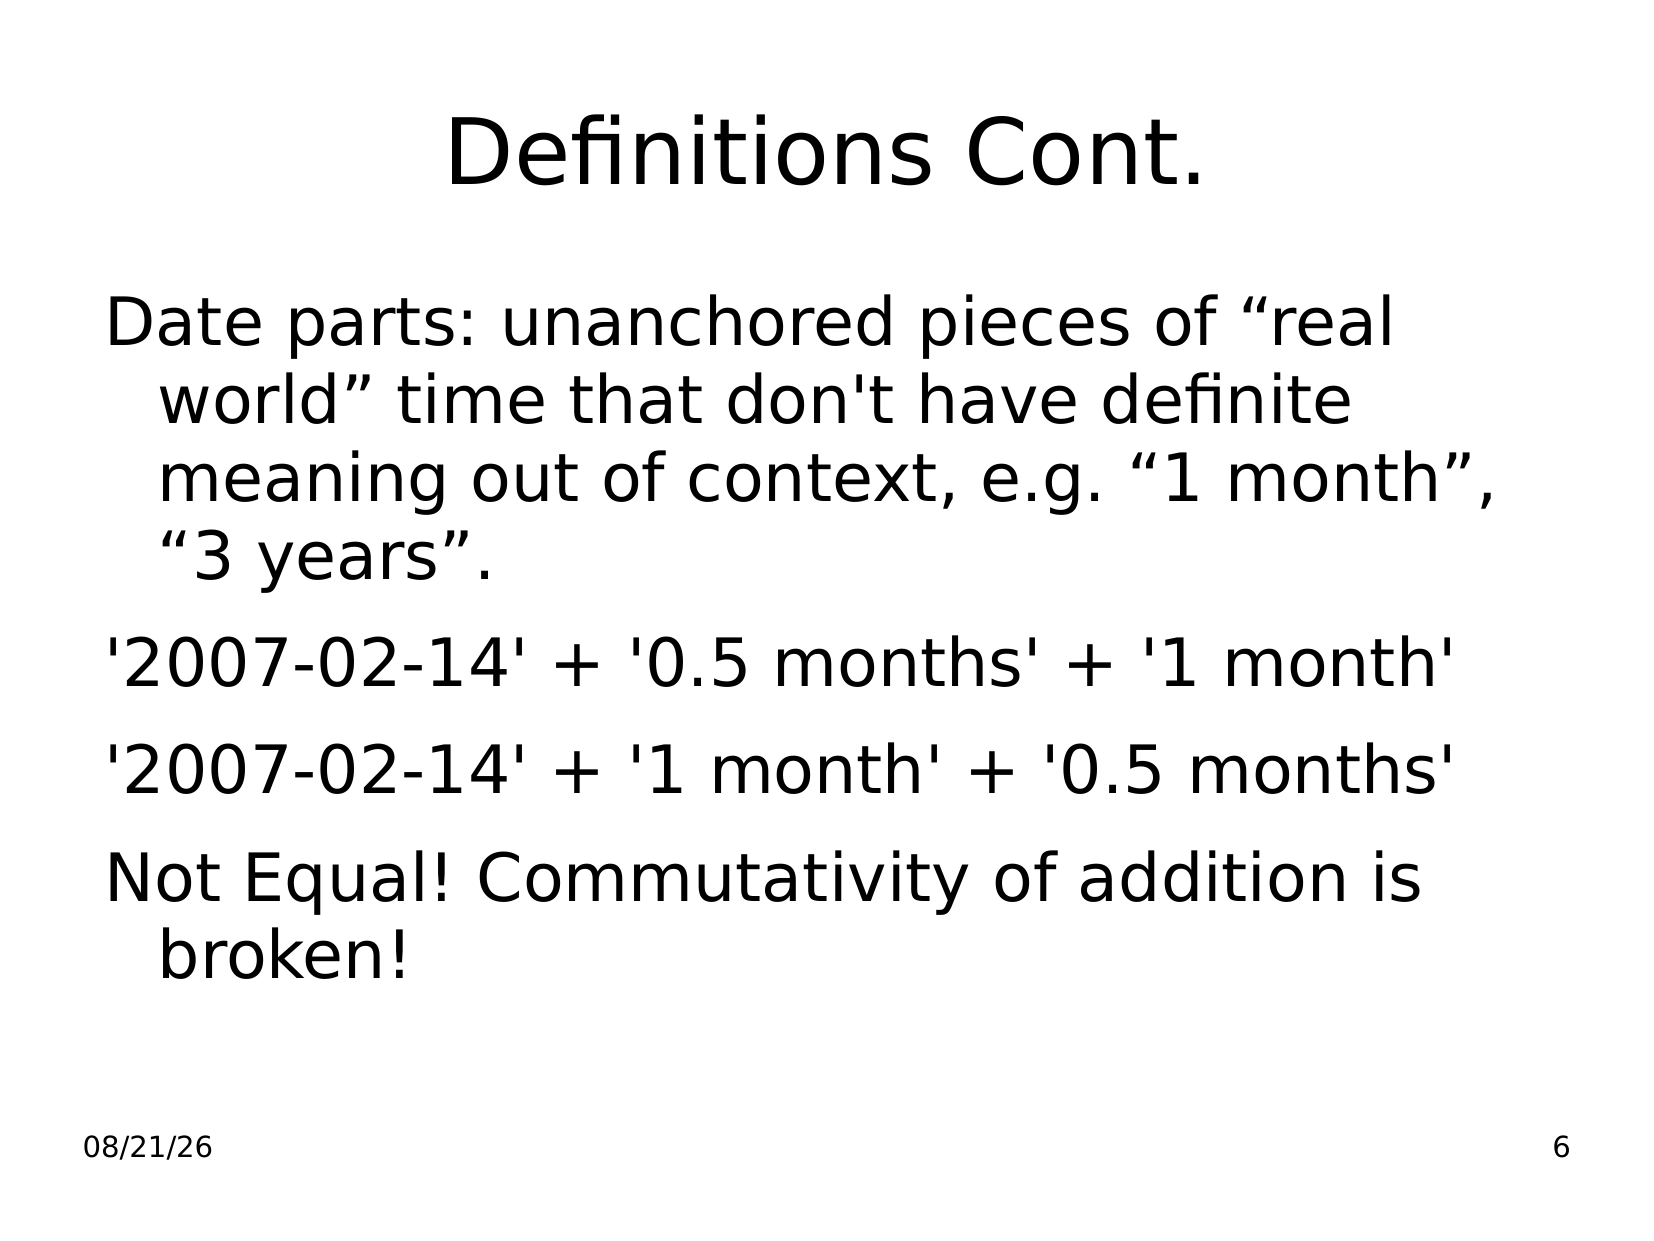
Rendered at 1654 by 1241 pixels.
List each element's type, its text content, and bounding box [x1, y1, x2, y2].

list Date parts: unanchored pieces of “real world” time that don't have definite meaning out of context, e.g. “1 month”, “3 years”. '2007-02-14' + '0.5 months' + '1 month' '2007-02-14' + '1 month' + '0.5 months' Not Equal! Commutativity of addition is broken! [86, 283, 1576, 1088]
title Definitions Cont. [82, 56, 1571, 250]
